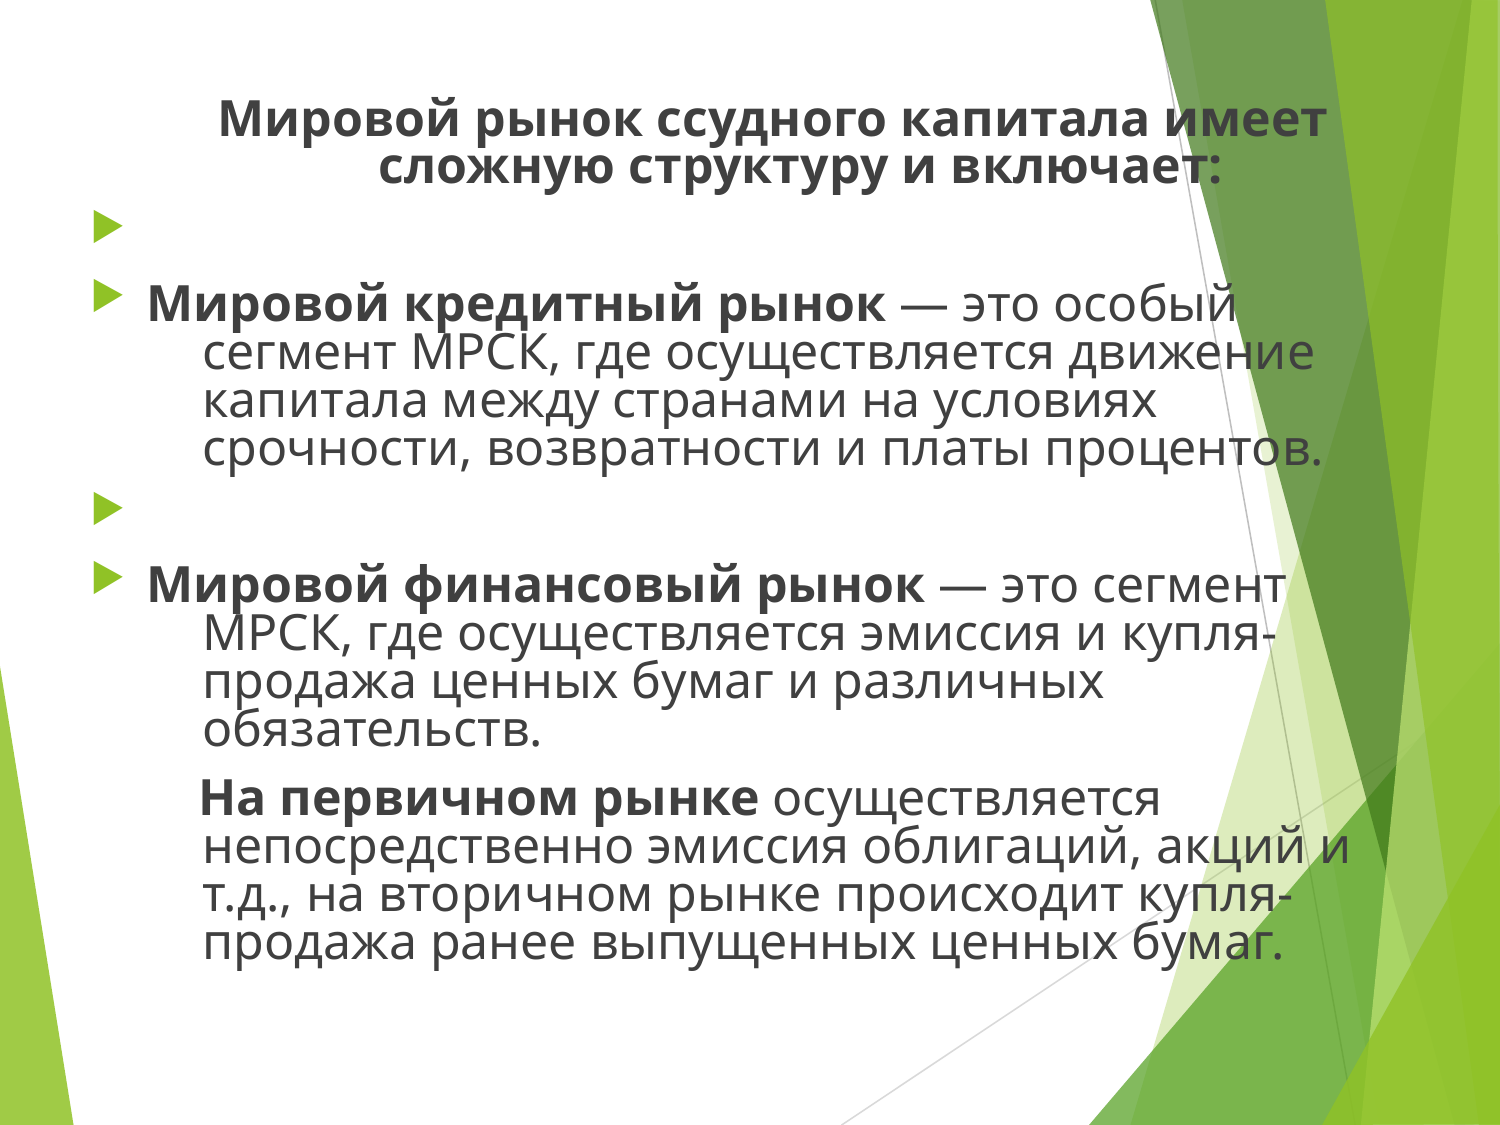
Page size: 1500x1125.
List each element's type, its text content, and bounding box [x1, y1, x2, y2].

list Мировой рынок ссудного капитала имеет сложную структуру и включает: Мировой кредитный рынок — это особый сегмент МРСК, где осуществляется движение капитала между странами на условиях срочности, возвратности и платы процентов. Мировой финансовый рынок — это сегмент МРСК, где осуществляется эмиссия и купля-продажа ценных бумаг и различных обязательств. На первичном рынке осуществляется непосредственно эмиссия облигаций, акций и т.д., на вторичном рынке происходит купля-продажа ранее выпущенных ценных бумаг. [75, 90, 1426, 1001]
